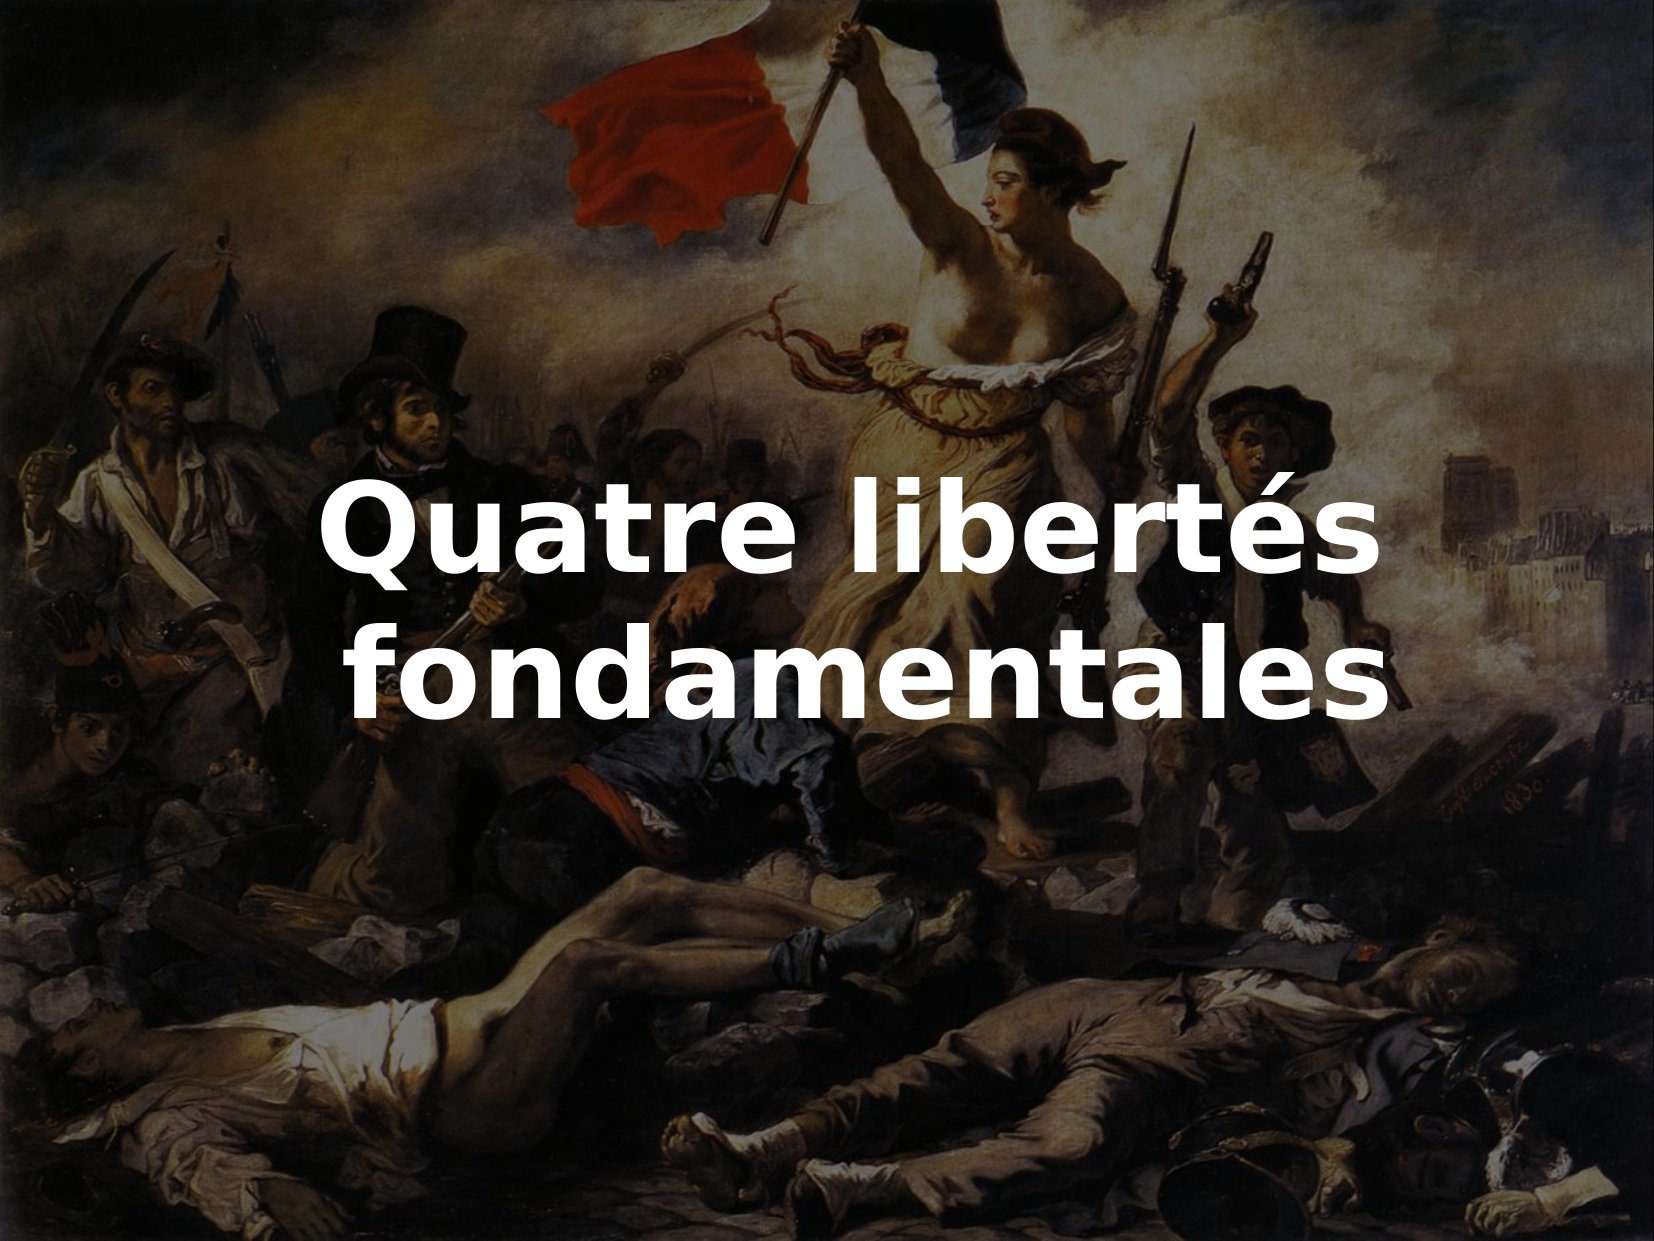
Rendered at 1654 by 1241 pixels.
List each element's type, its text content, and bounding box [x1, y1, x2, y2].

subtitle Quatre libertés fondamentales [88, 200, 1577, 1004]
picture [0, 0, 1654, 1241]
